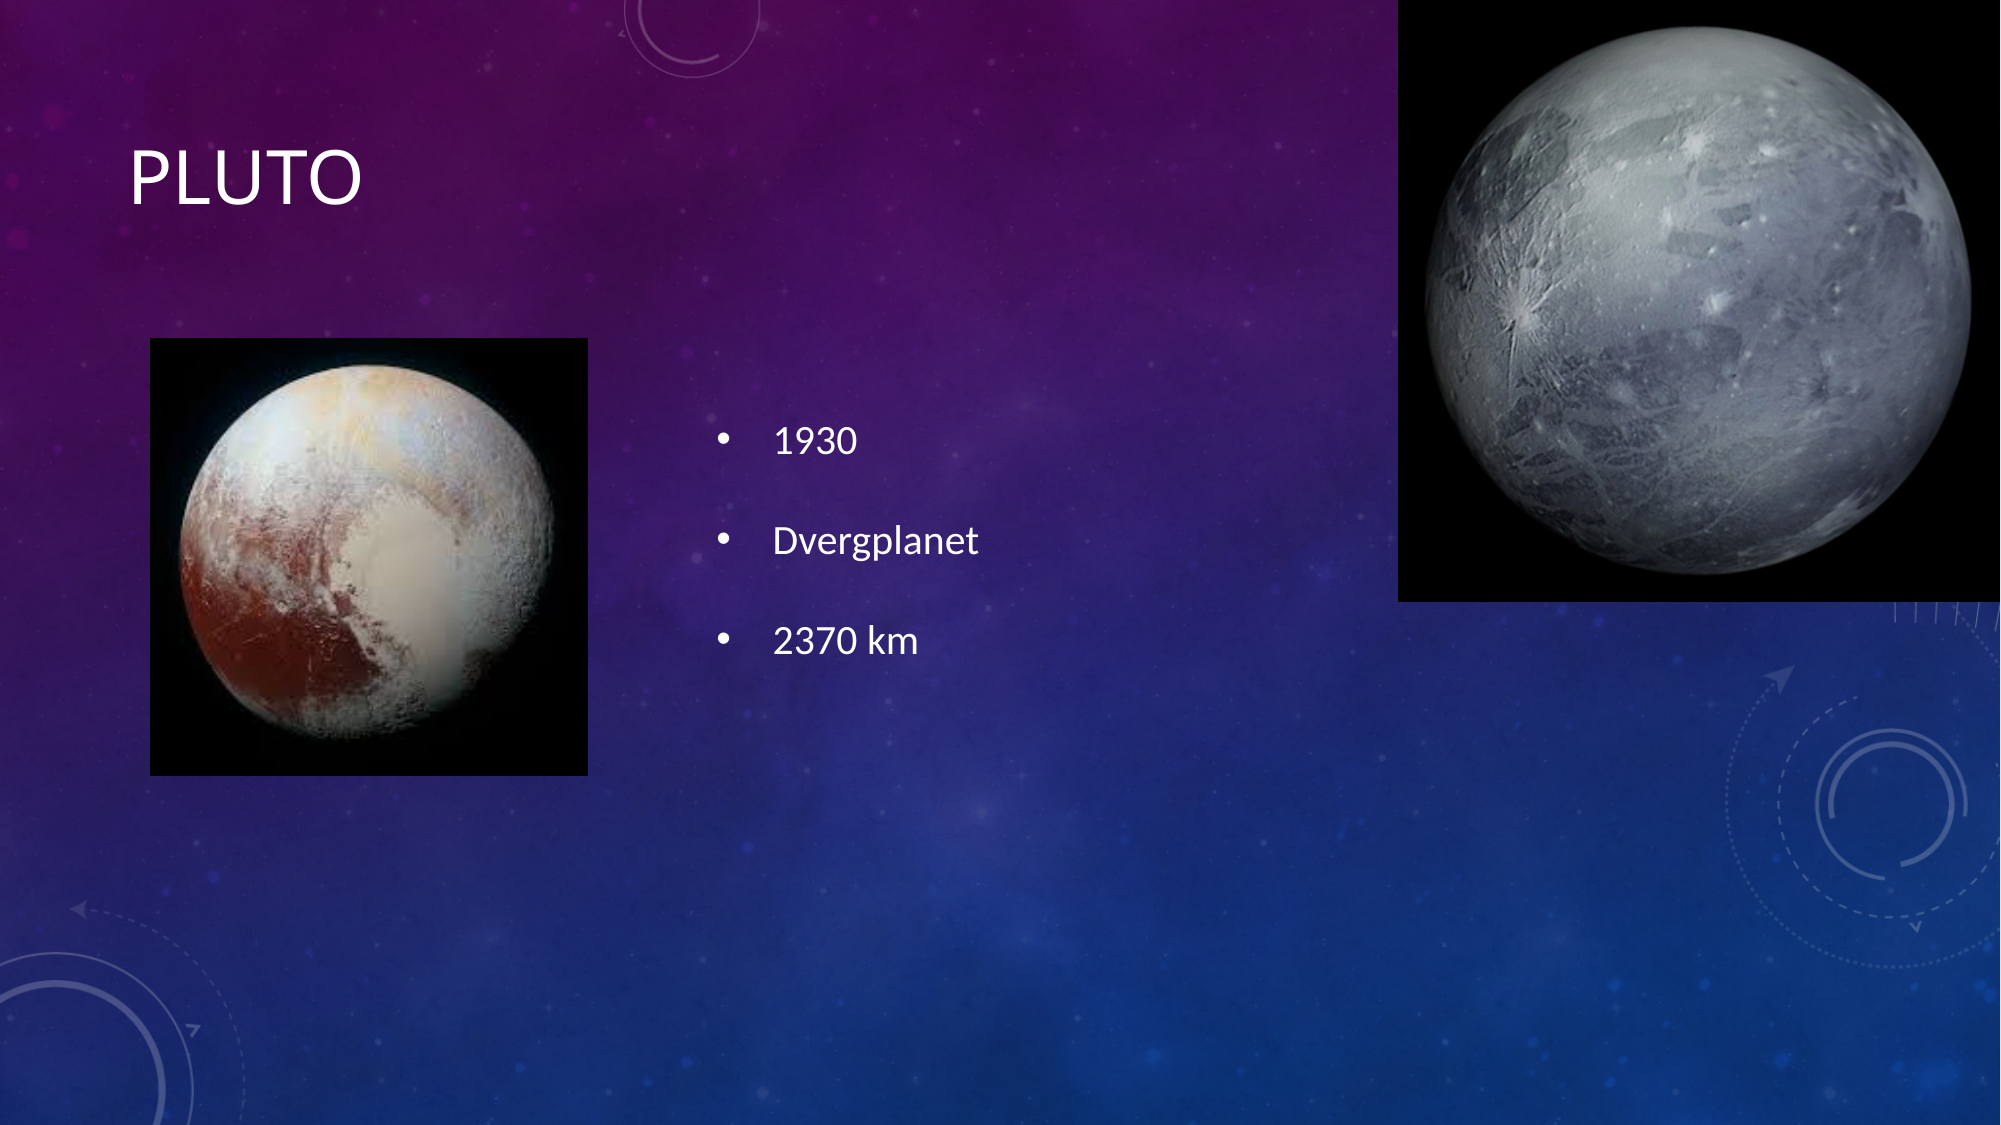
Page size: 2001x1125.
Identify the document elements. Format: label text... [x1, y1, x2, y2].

text_box 1930 Dvergplanet 2370 km [701, 405, 1376, 770]
title Pluto [112, 99, 1398, 339]
picture [150, 338, 588, 776]
picture [1398, 0, 2000, 602]
